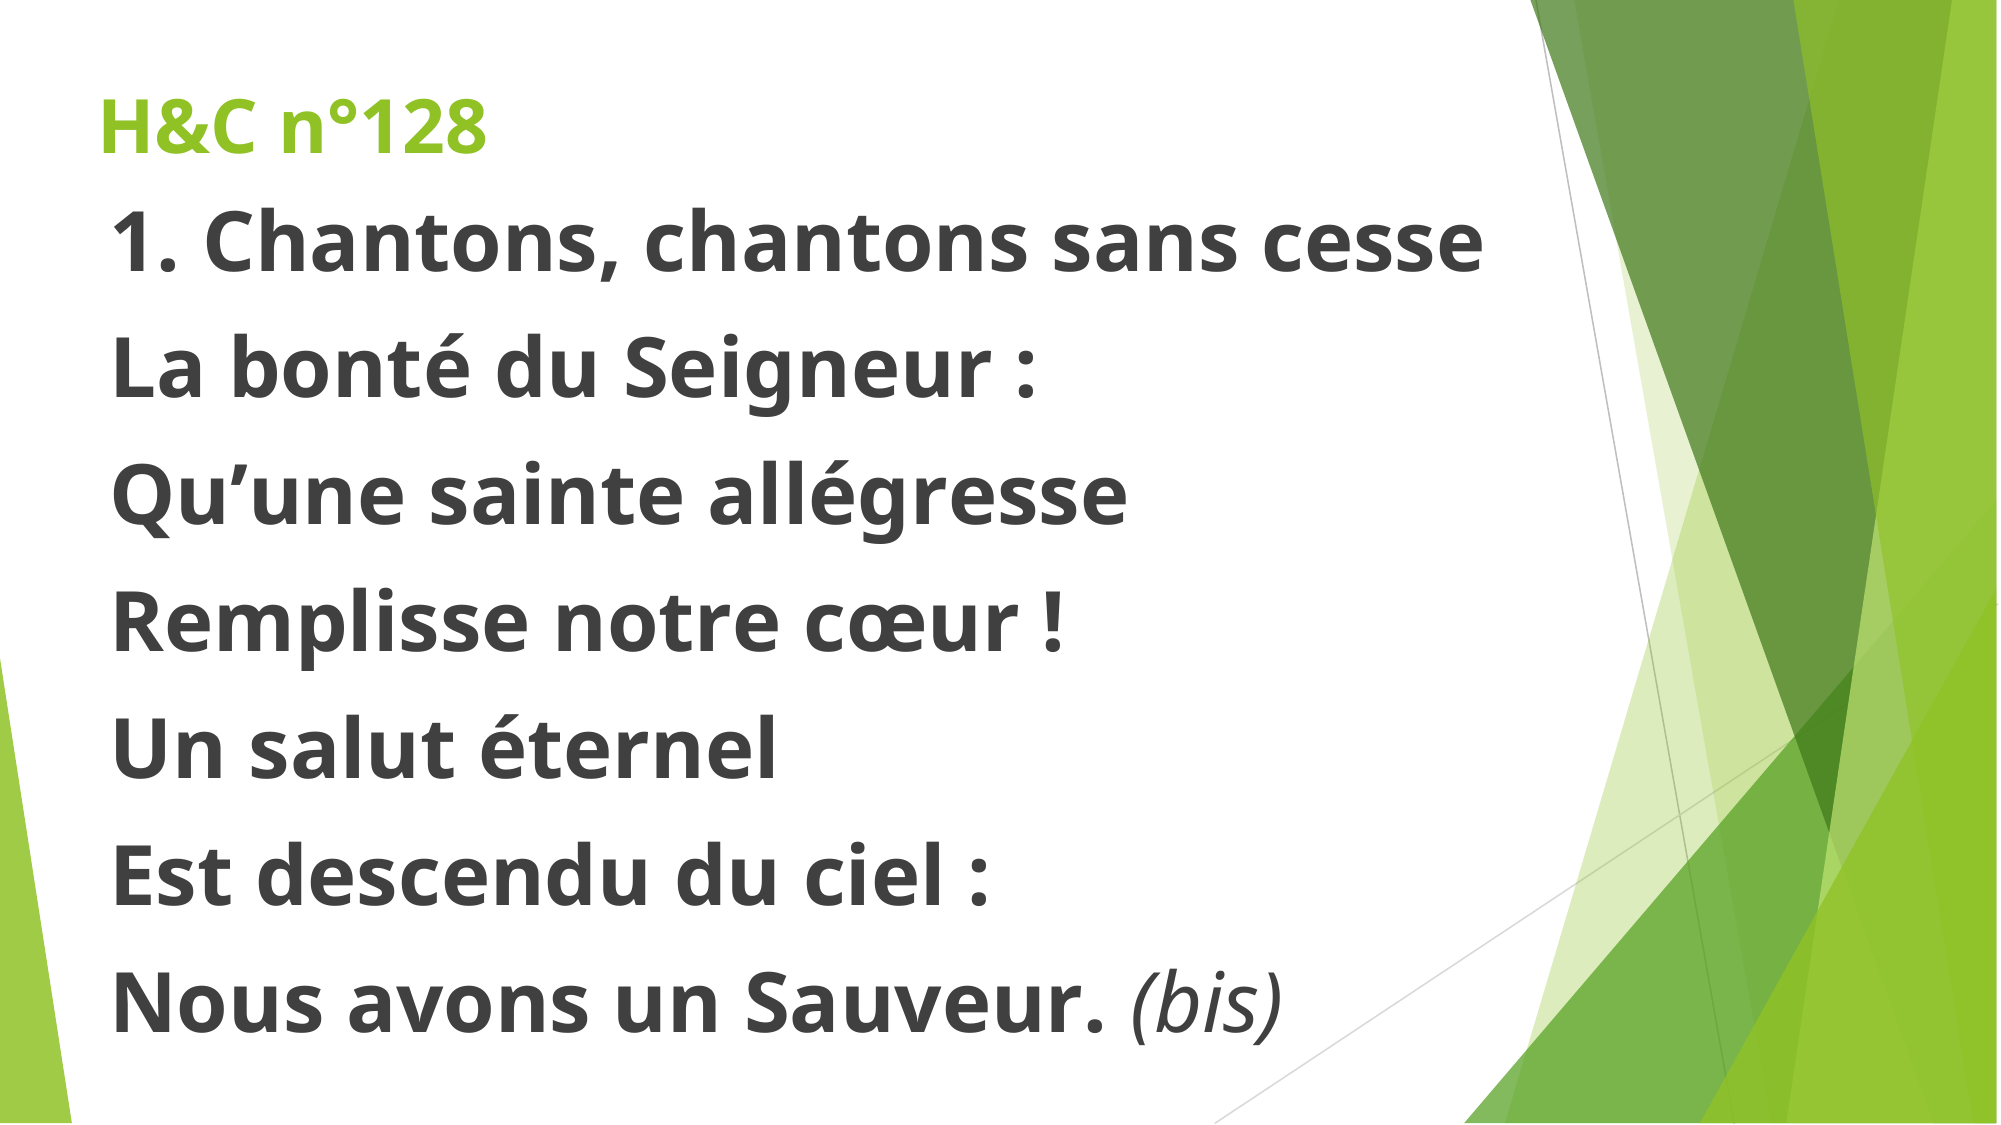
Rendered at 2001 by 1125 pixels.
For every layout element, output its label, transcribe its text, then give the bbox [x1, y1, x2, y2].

text_box 1. Chantons, chantons sans cesse La bonté du Seigneur : Qu’une sainte allégresse Remplisse notre cœur ! Un salut éternel Est descendu du ciel : Nous avons un Sauveur. (bis) [94, 165, 2001, 1037]
text_box H&C n°128 [82, 70, 1522, 178]
